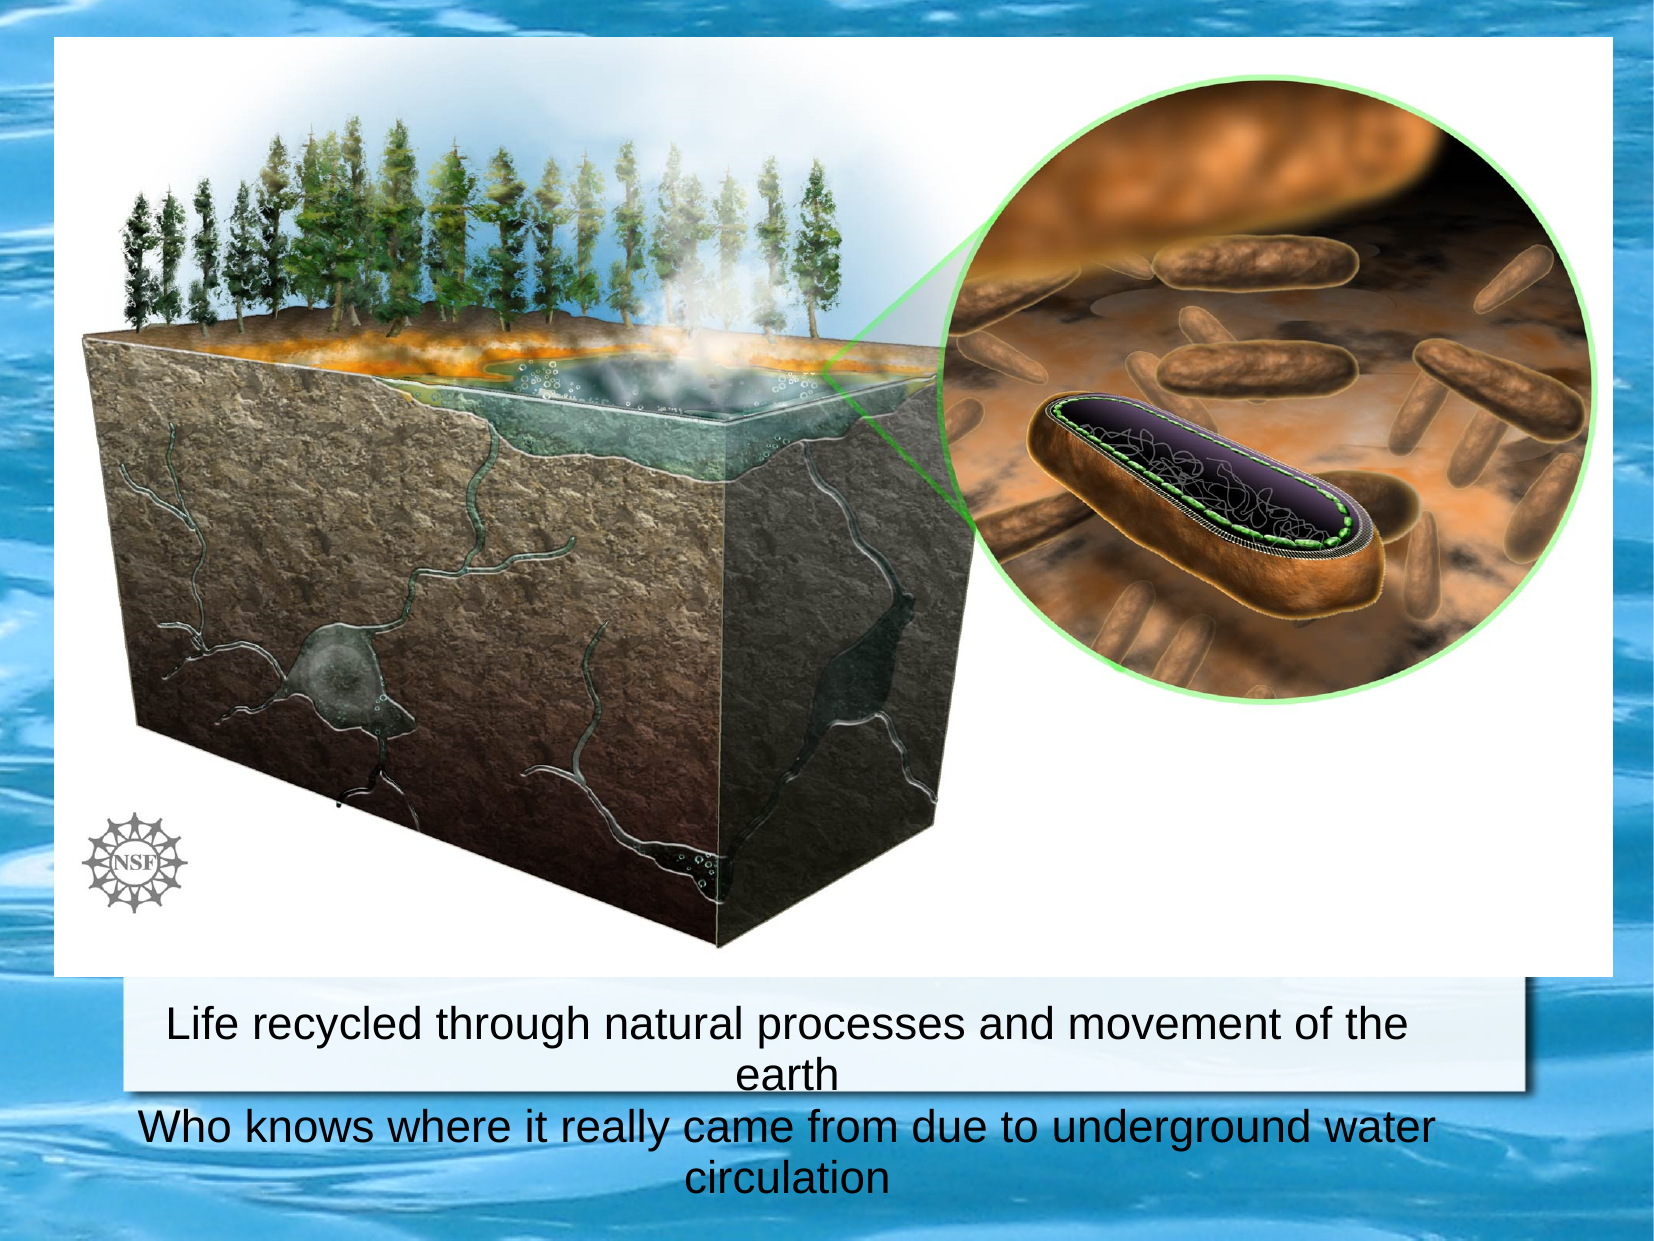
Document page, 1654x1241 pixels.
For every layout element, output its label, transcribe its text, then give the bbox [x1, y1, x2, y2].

text_box Life recycled through natural processes and movement of the earth Who knows where it really came from due to underground water circulation [108, 400, 1467, 1203]
picture [0, 0, 1654, 1241]
